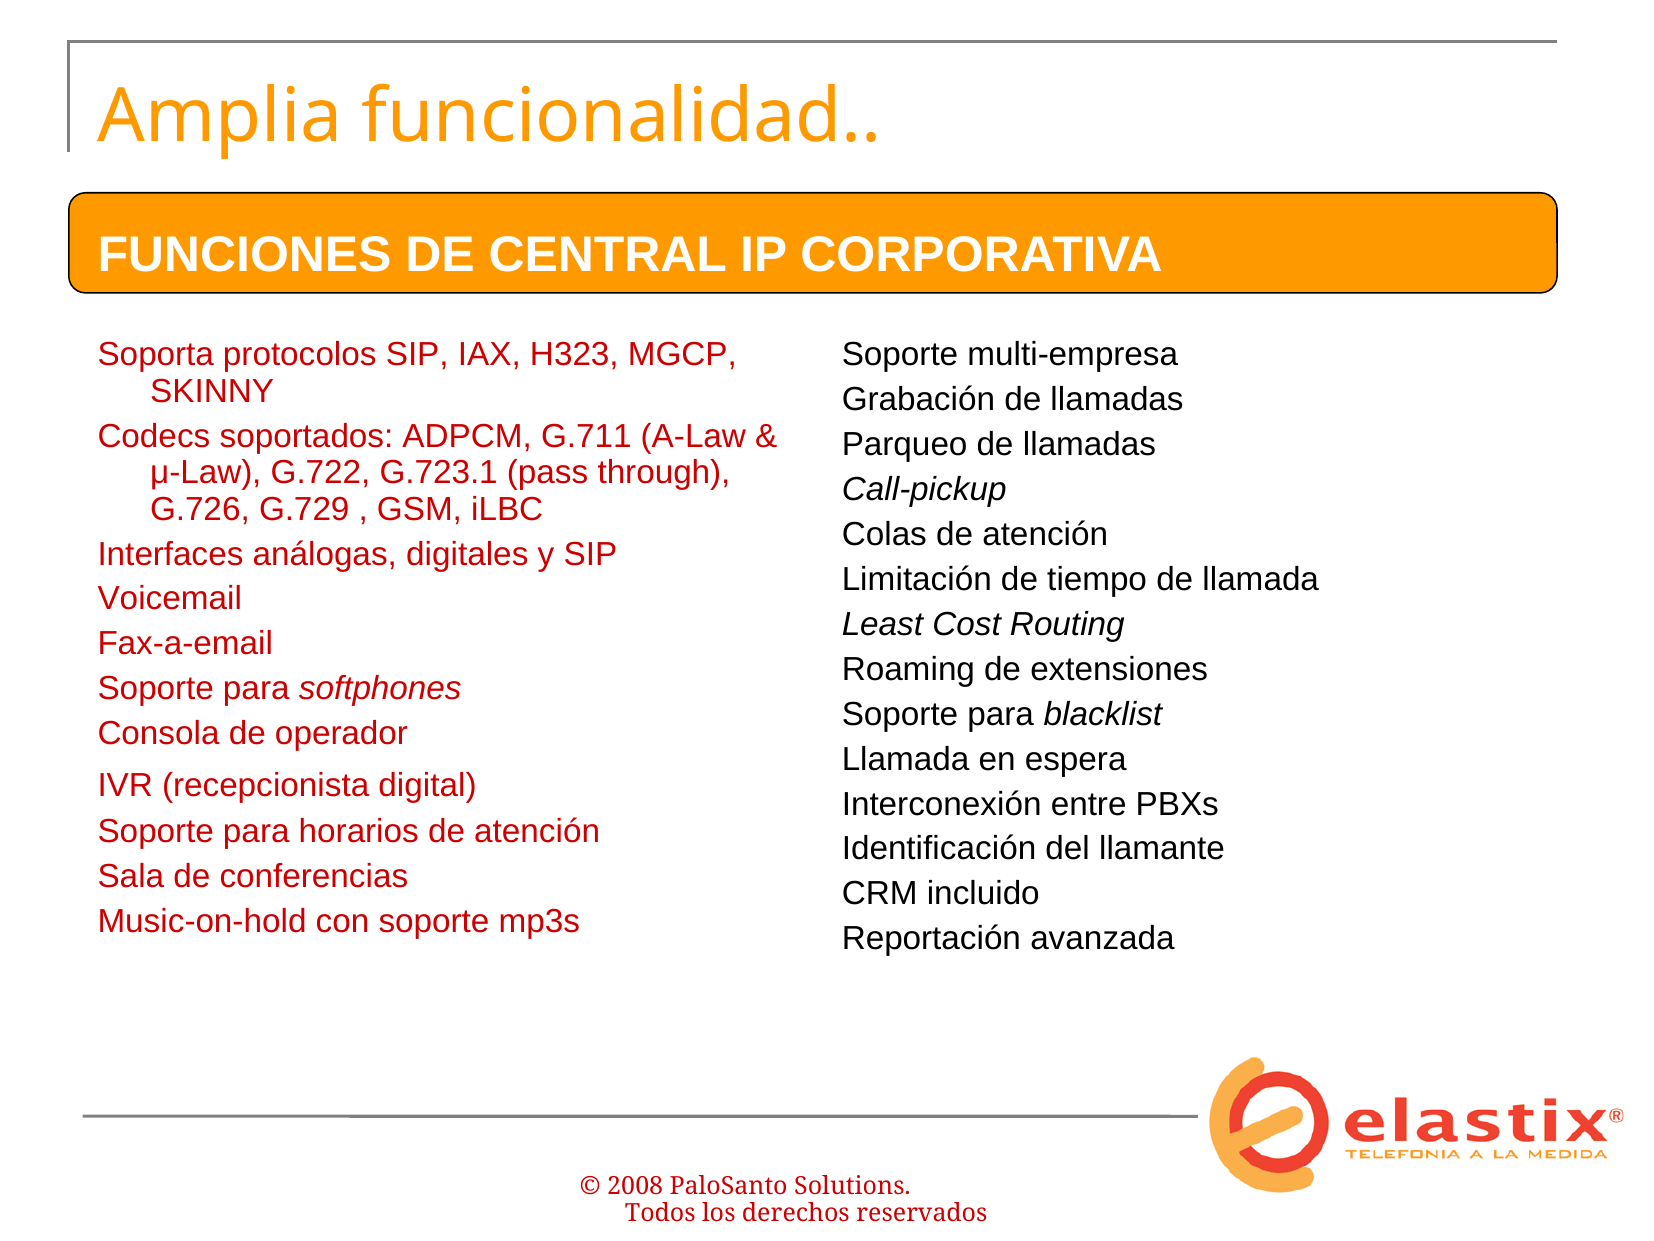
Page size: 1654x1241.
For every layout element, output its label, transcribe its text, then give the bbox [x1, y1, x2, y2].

text_box [68, 192, 1558, 293]
title Amplia funcionalidad.. [82, 50, 1571, 184]
list Soporta protocolos SIP, IAX, H323, MGCP, SKINNY Codecs soportados: ADPCM, G.711 (A-Law & μ-Law), G.722, G.723.1 (pass through), G.726, G.729 , GSM, iLBC Interfaces análogas, digitales y SIP Voicemail Fax-a-email Soporte para softphones Consola de operador IVR (recepcionista digital)‏ Soporte para horarios de atención Sala de conferencias Music-on-hold con soporte mp3s [82, 328, 813, 1093]
text_box Soporte multi-empresa Grabación de llamadas Parqueo de llamadas Call-pickup Colas de atención Limitación de tiempo de llamada Least Cost Routing Roaming de extensiones Soporte para blacklist Llamada en espera Interconexión entre PBXs Identificación del llamante CRM incluido Reportación avanzada [827, 328, 1558, 965]
text_box FUNCIONES DE CENTRAL IP CORPORATIVA [82, 205, 1310, 290]
picture [1198, 1053, 1654, 1201]
